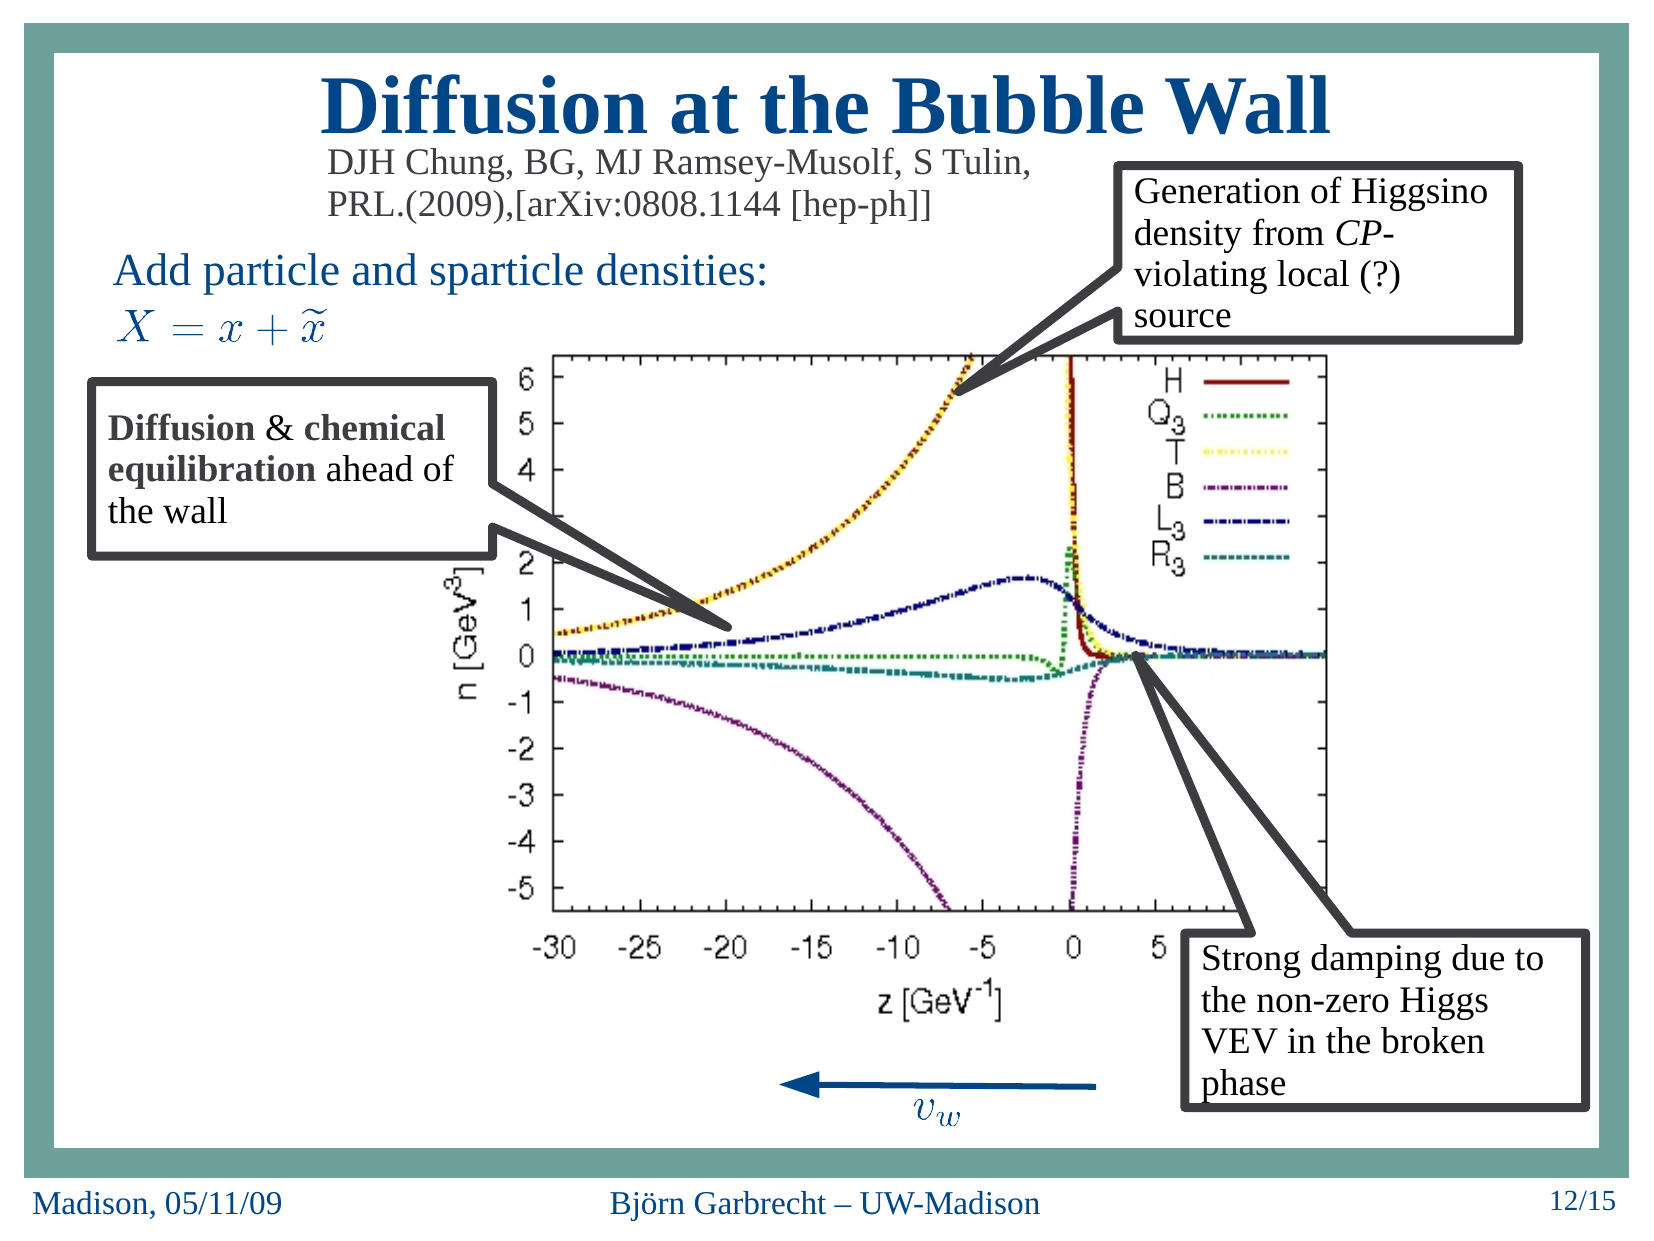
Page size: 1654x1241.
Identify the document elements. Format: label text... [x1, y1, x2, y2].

title Diffusion at the Bubble Wall [82, 2, 1571, 210]
picture [431, 313, 1381, 1052]
picture [112, 302, 337, 348]
text_box Add particle and sparticle densities: [97, 237, 784, 304]
text_box Generation of Higgsino density from CP-violating local (?) source [958, 165, 1519, 392]
text_box DJH Chung, BG, MJ Ramsey-Musolf, S Tulin, PRL.(2009),[arXiv:0808.1144 [hep-ph]] [312, 134, 1085, 265]
text_box Strong damping due to the non-zero Higgs VEV in the broken phase [1135, 655, 1586, 1108]
text_box Diffusion & chemical equilibration ahead of the wall [91, 381, 728, 628]
picture [909, 1093, 969, 1131]
